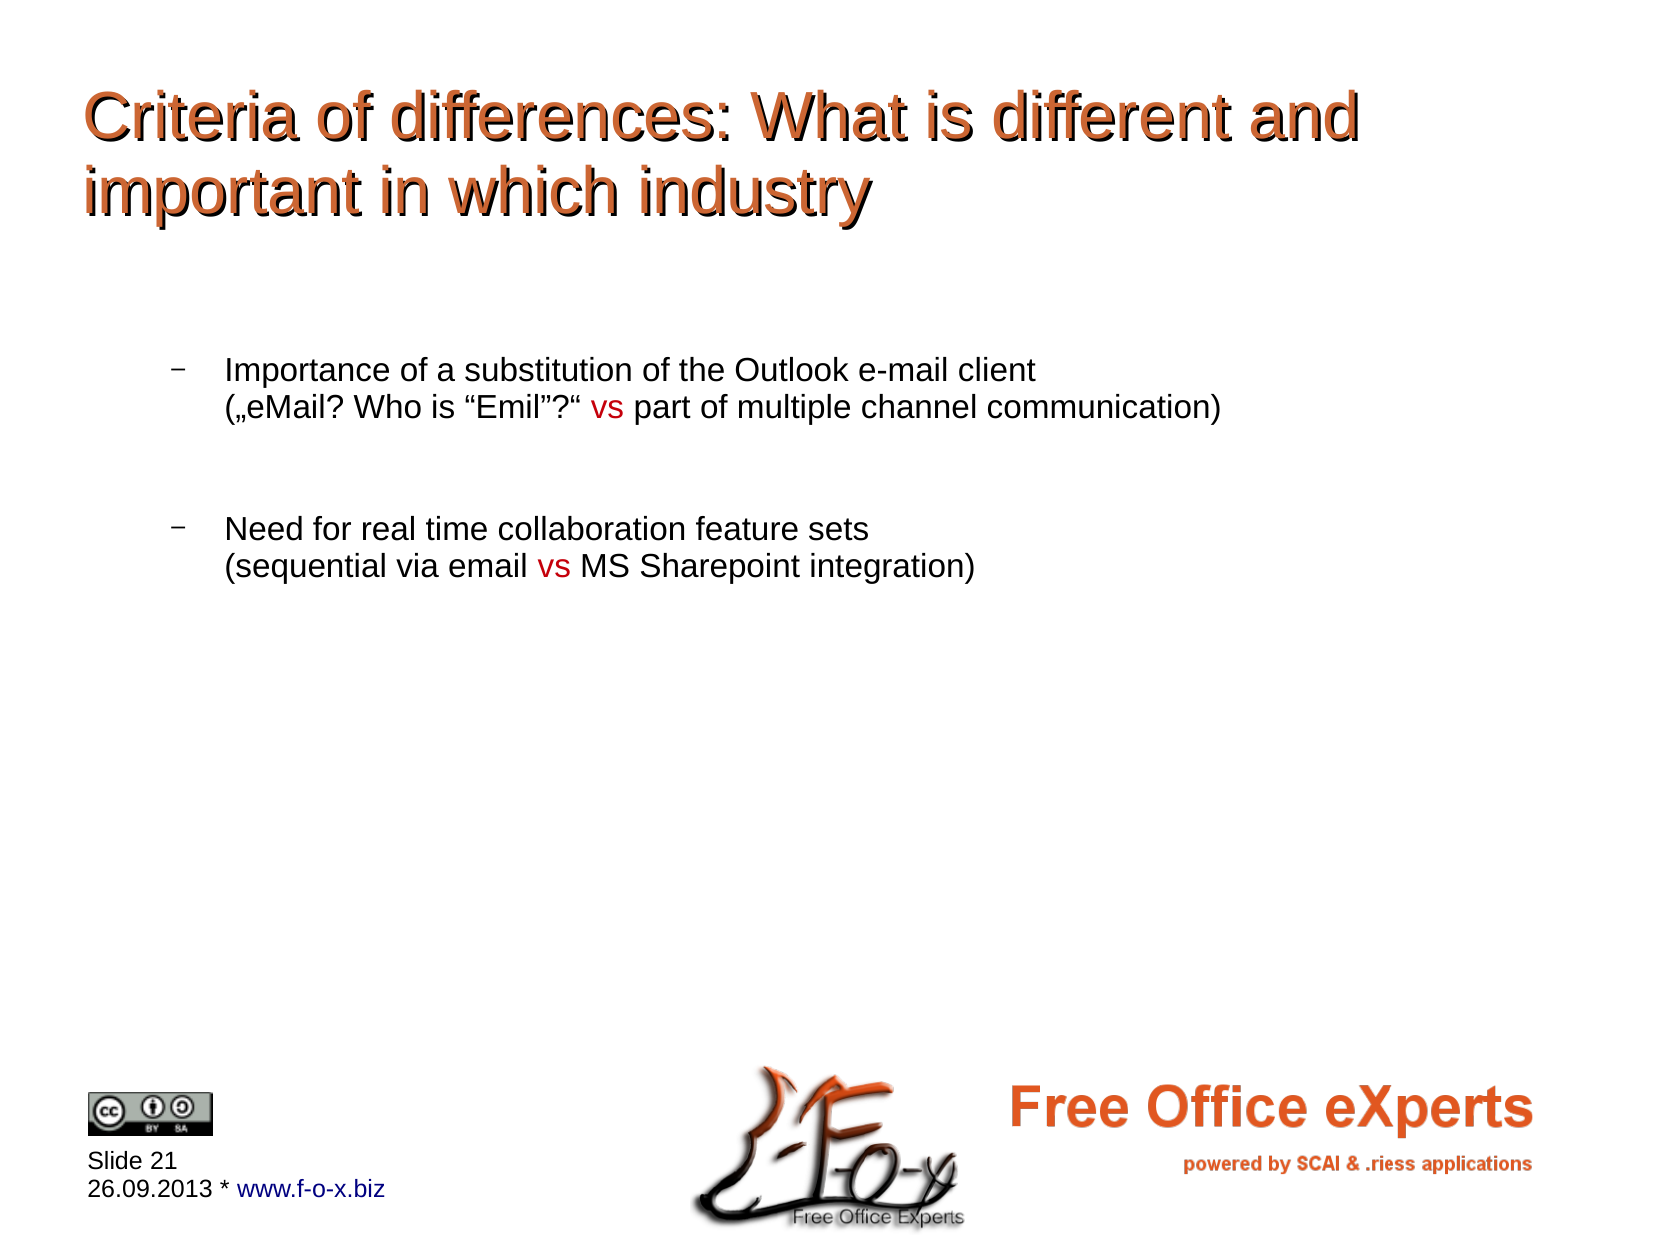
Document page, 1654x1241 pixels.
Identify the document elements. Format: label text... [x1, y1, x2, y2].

title Criteria of differences: What is different and important in which industry [82, 49, 1595, 257]
picture [690, 1052, 1565, 1236]
list Importance of a substitution of the Outlook e-mail client („eMail? Who is “Emil”?“ vs part of multiple channel communication) Need for real time collaboration feature sets (sequential via email vs MS Sharepoint integration) [82, 290, 1571, 1010]
picture [88, 1092, 213, 1136]
